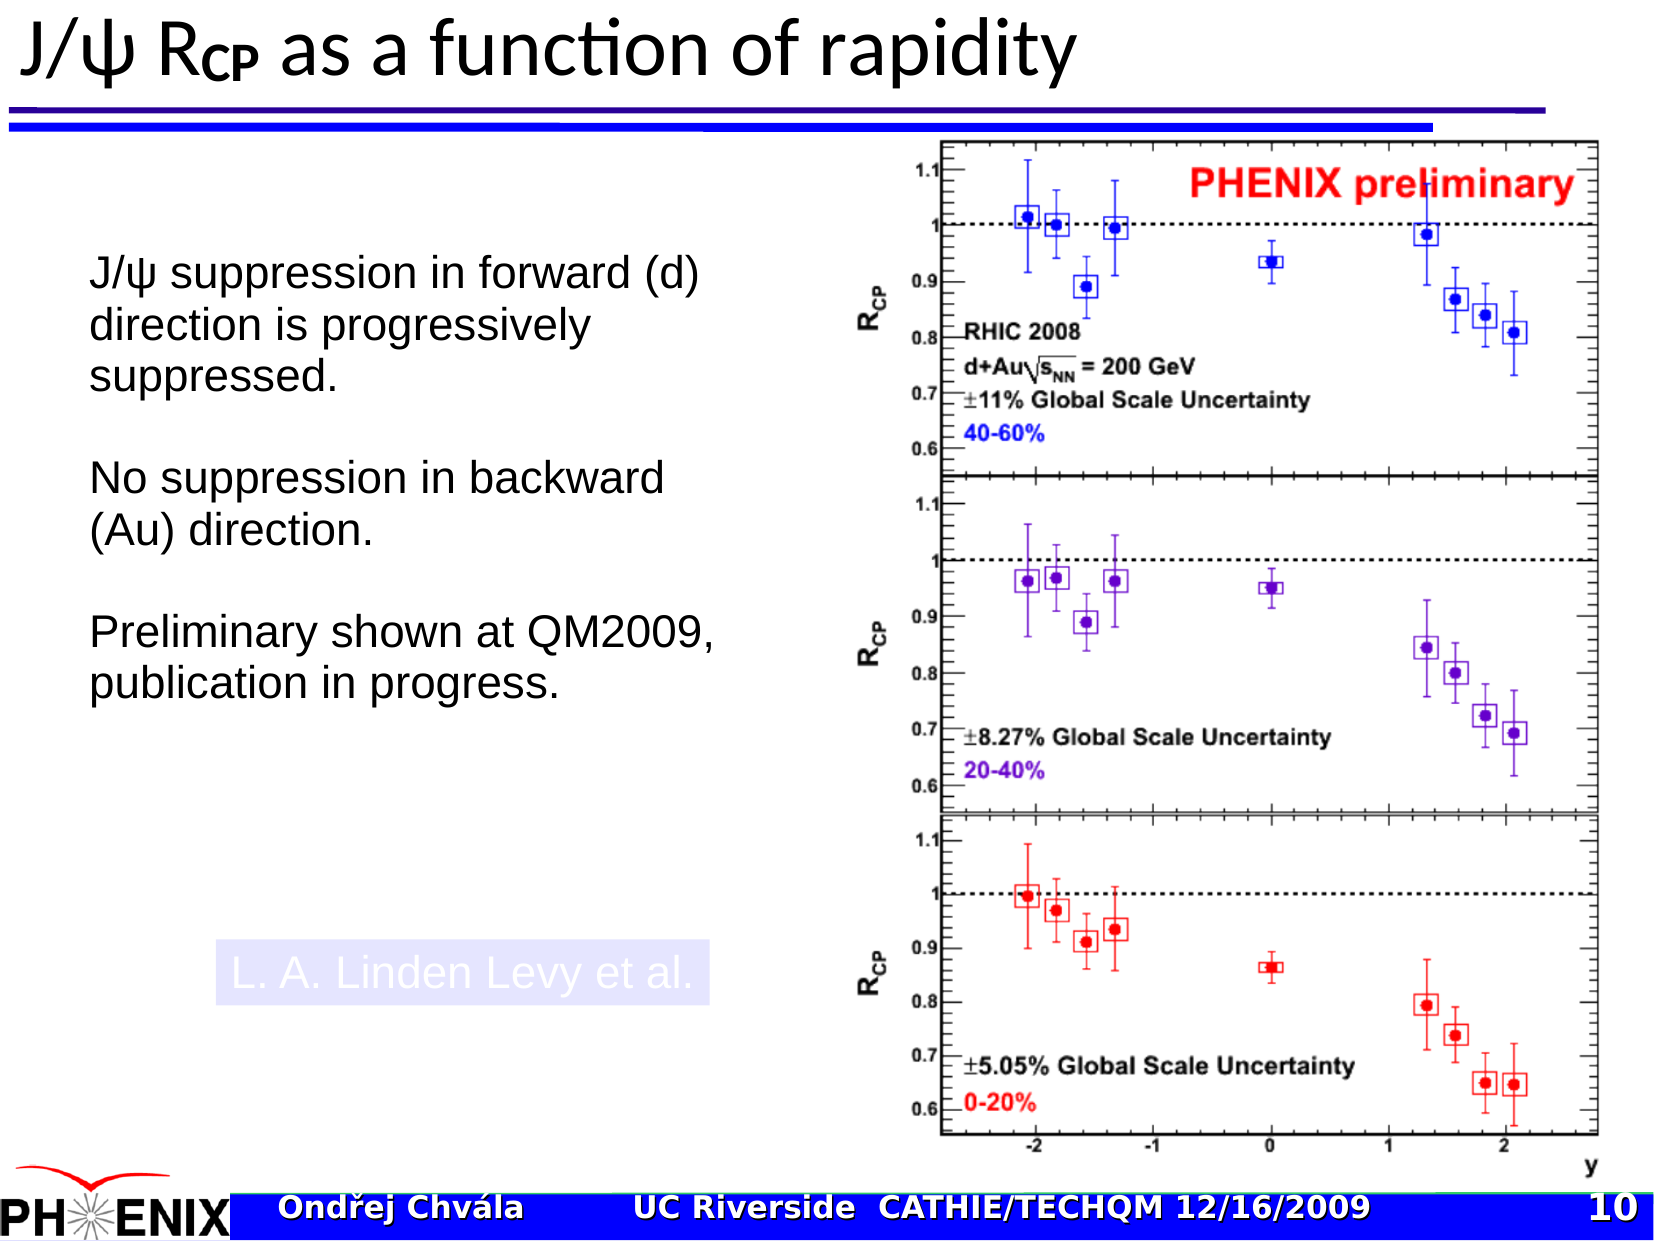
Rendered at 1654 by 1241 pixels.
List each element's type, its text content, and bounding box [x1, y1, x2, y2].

text_box L. A. Linden Levy et al. [215, 939, 710, 1006]
text_box J/ψ suppression in forward (d) direction is progressively suppressed. No suppression in backward (Au) direction. Preliminary shown at QM2009, publication in progress. [74, 240, 739, 768]
title J/ψ RCP as a function of rapidity [19, 0, 1635, 119]
picture [0, 0, 1654, 1240]
